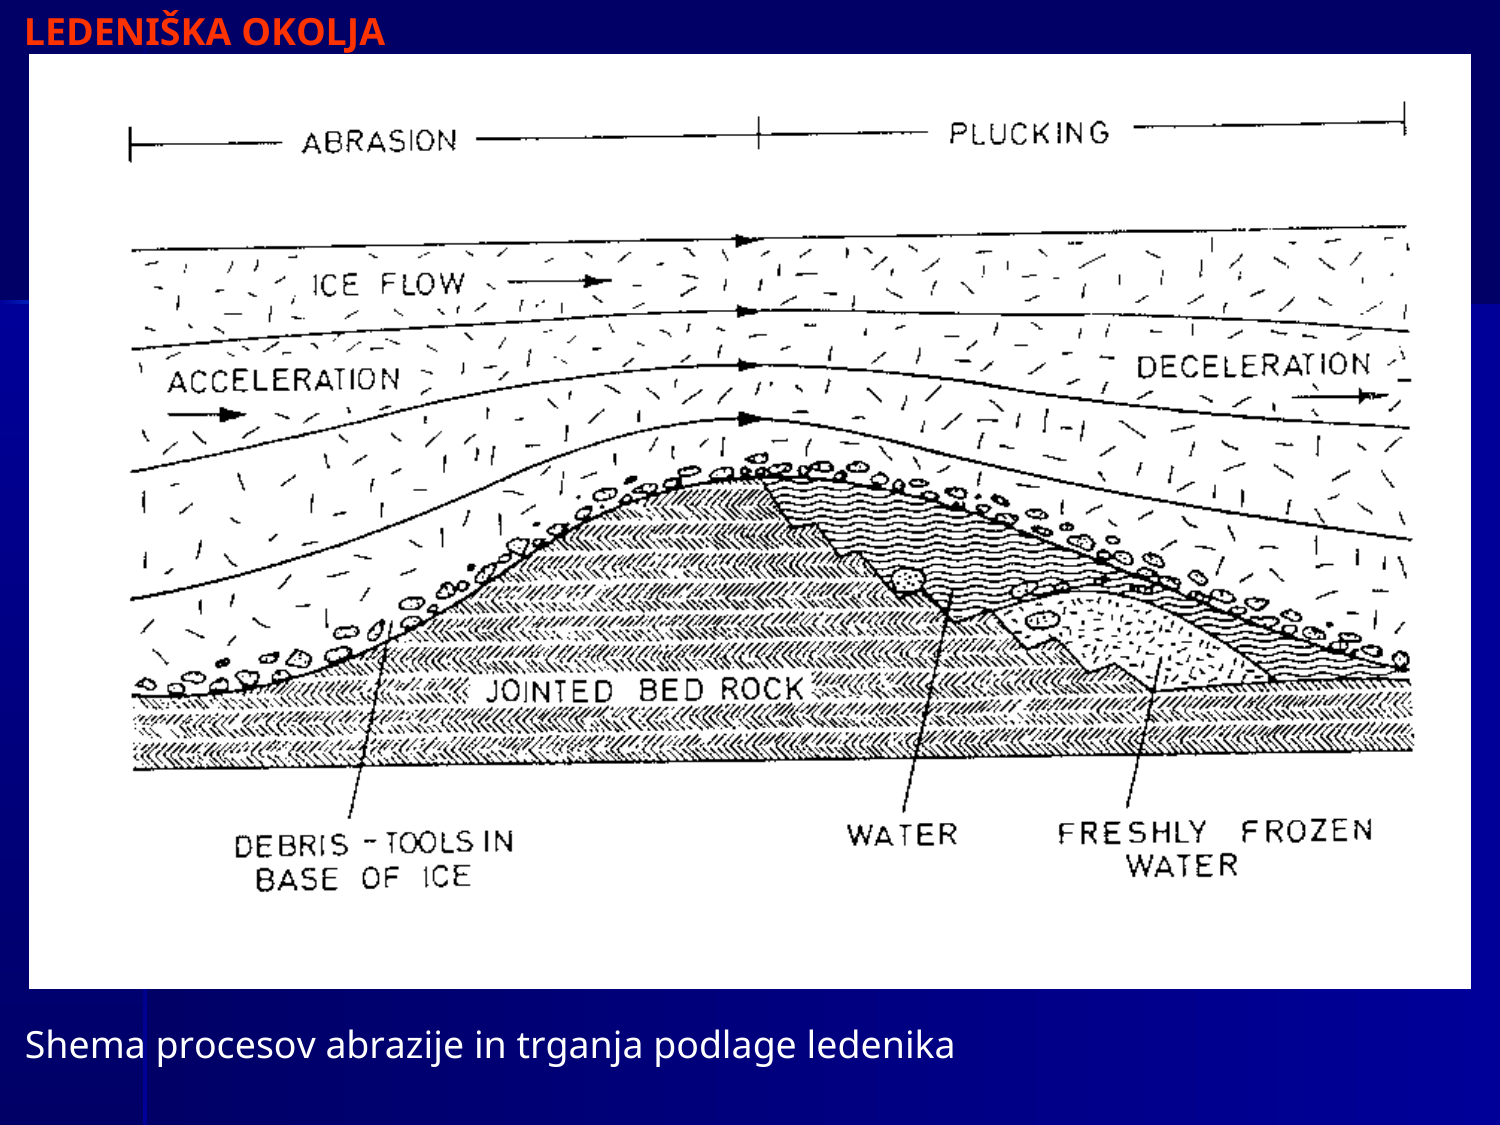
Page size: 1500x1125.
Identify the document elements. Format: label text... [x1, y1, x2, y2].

text_box Shema procesov abrazije in trganja podlage ledenika [10, 1013, 972, 1075]
picture [29, 54, 1471, 989]
text_box LEDENIŠKA OKOLJA [9, 0, 401, 61]
